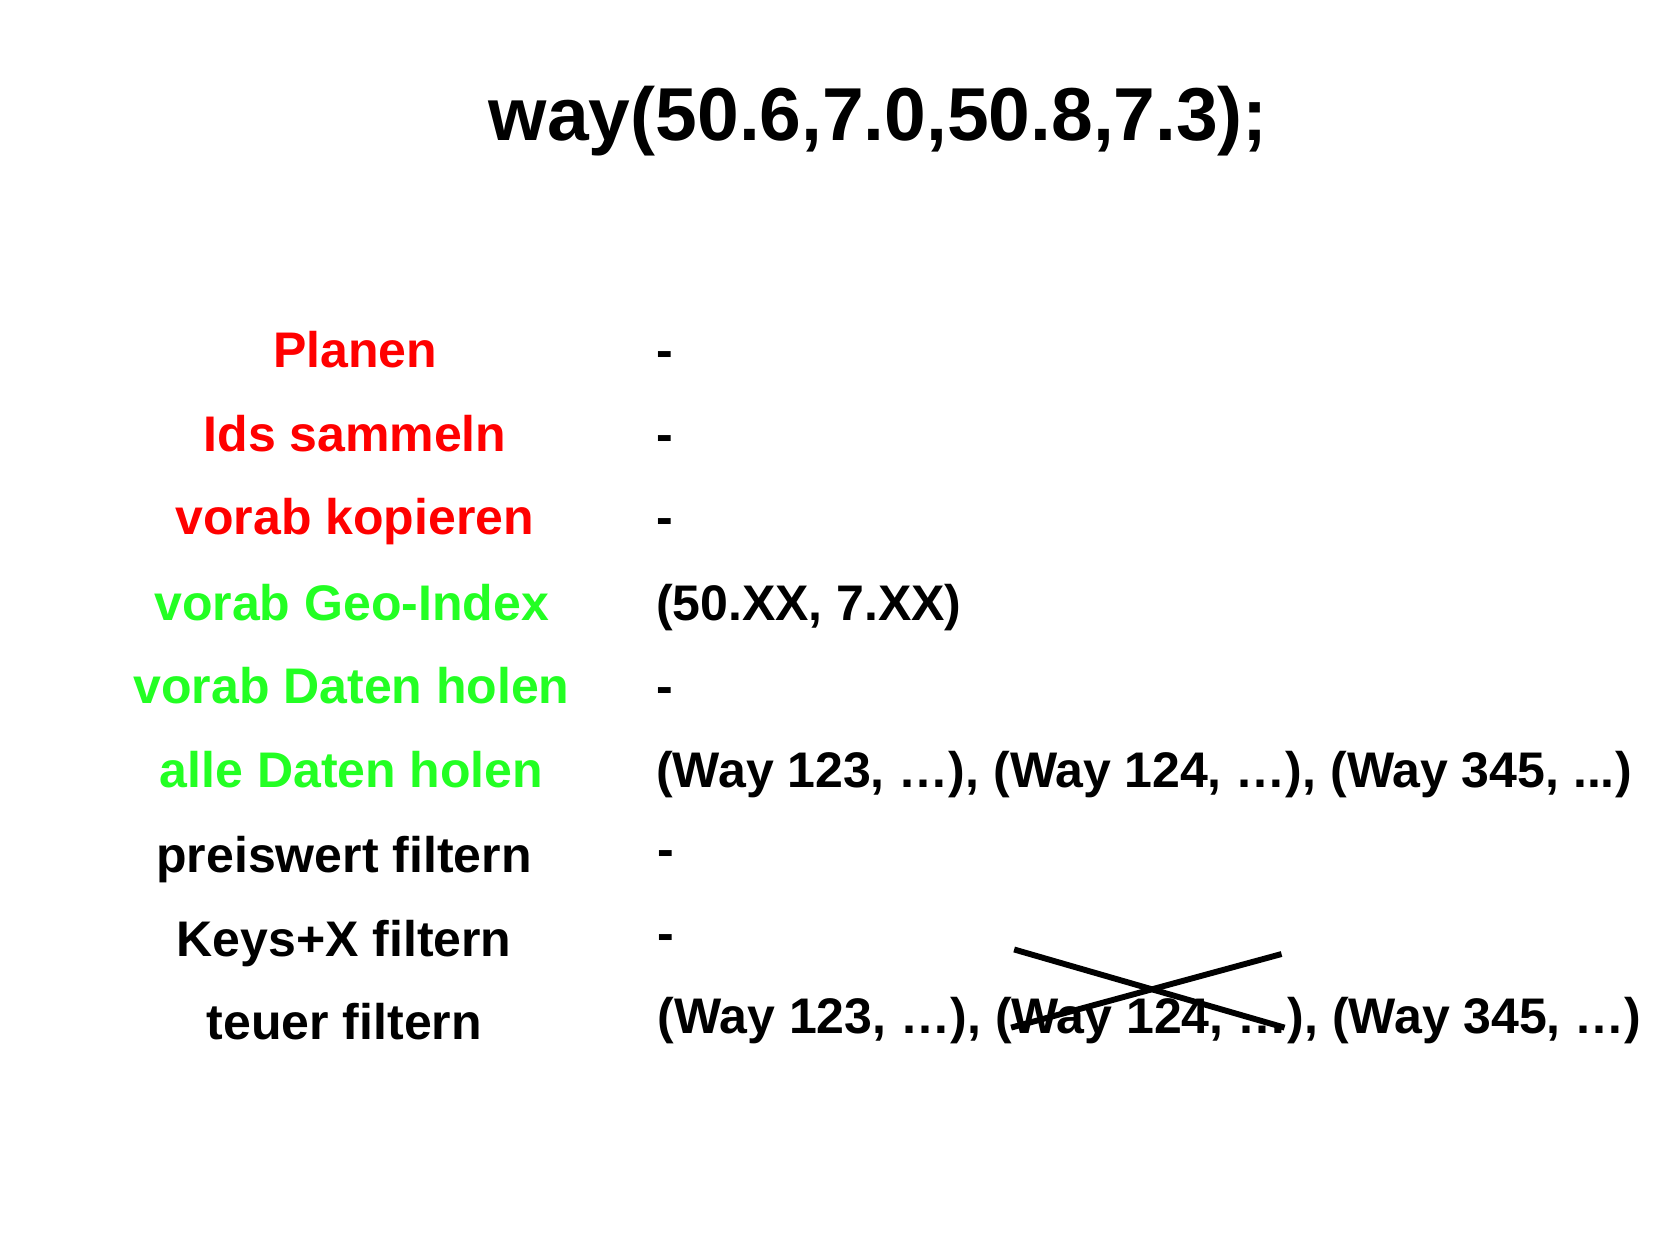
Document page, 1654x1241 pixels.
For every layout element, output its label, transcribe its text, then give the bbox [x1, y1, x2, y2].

text_box Planen Ids sammeln vorab kopieren [161, 287, 550, 525]
text_box (50.XX, 7.XX) - (Way 123, …), (Way 124, …), (Way 345, ...) [641, 539, 1647, 778]
text_box vorab Geo-Index vorab Daten holen alle Daten holen [119, 539, 585, 778]
text_box - - - [641, 286, 688, 525]
text_box - - (Way 123, …), (Way 124, …), (Way 345, …) [1040, 993, 1257, 1024]
text_box preiswert filtern Keys+X filtern teuer filtern [141, 791, 548, 1030]
text_box way(50.6,7.0,50.8,7.3); [474, 65, 1283, 165]
text_box - - (Way 123, …), (Way 124, …), (Way 345, …) [643, 785, 1654, 1024]
